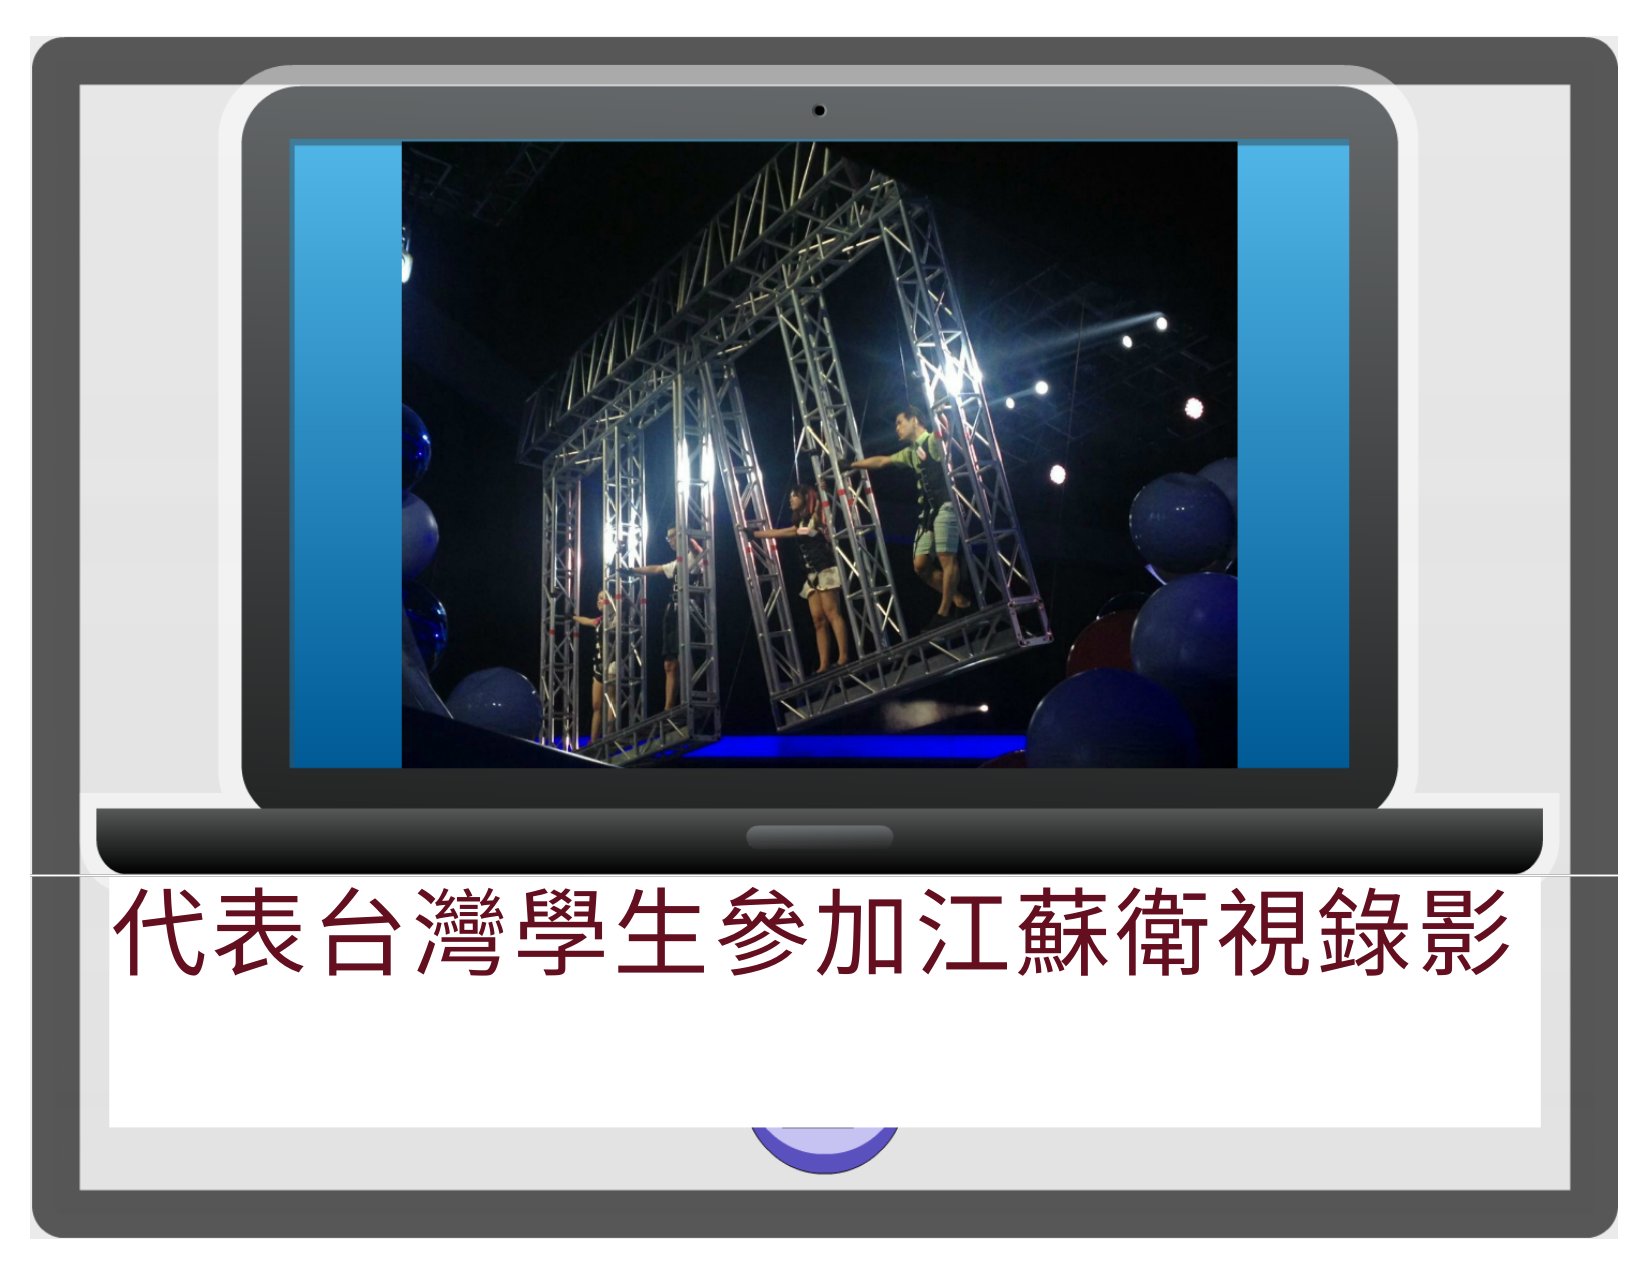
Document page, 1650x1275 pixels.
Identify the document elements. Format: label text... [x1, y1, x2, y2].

text_box 代表台灣學生參加江蘇衛視錄影 [109, 872, 1523, 990]
text_box [30, 36, 1618, 1239]
